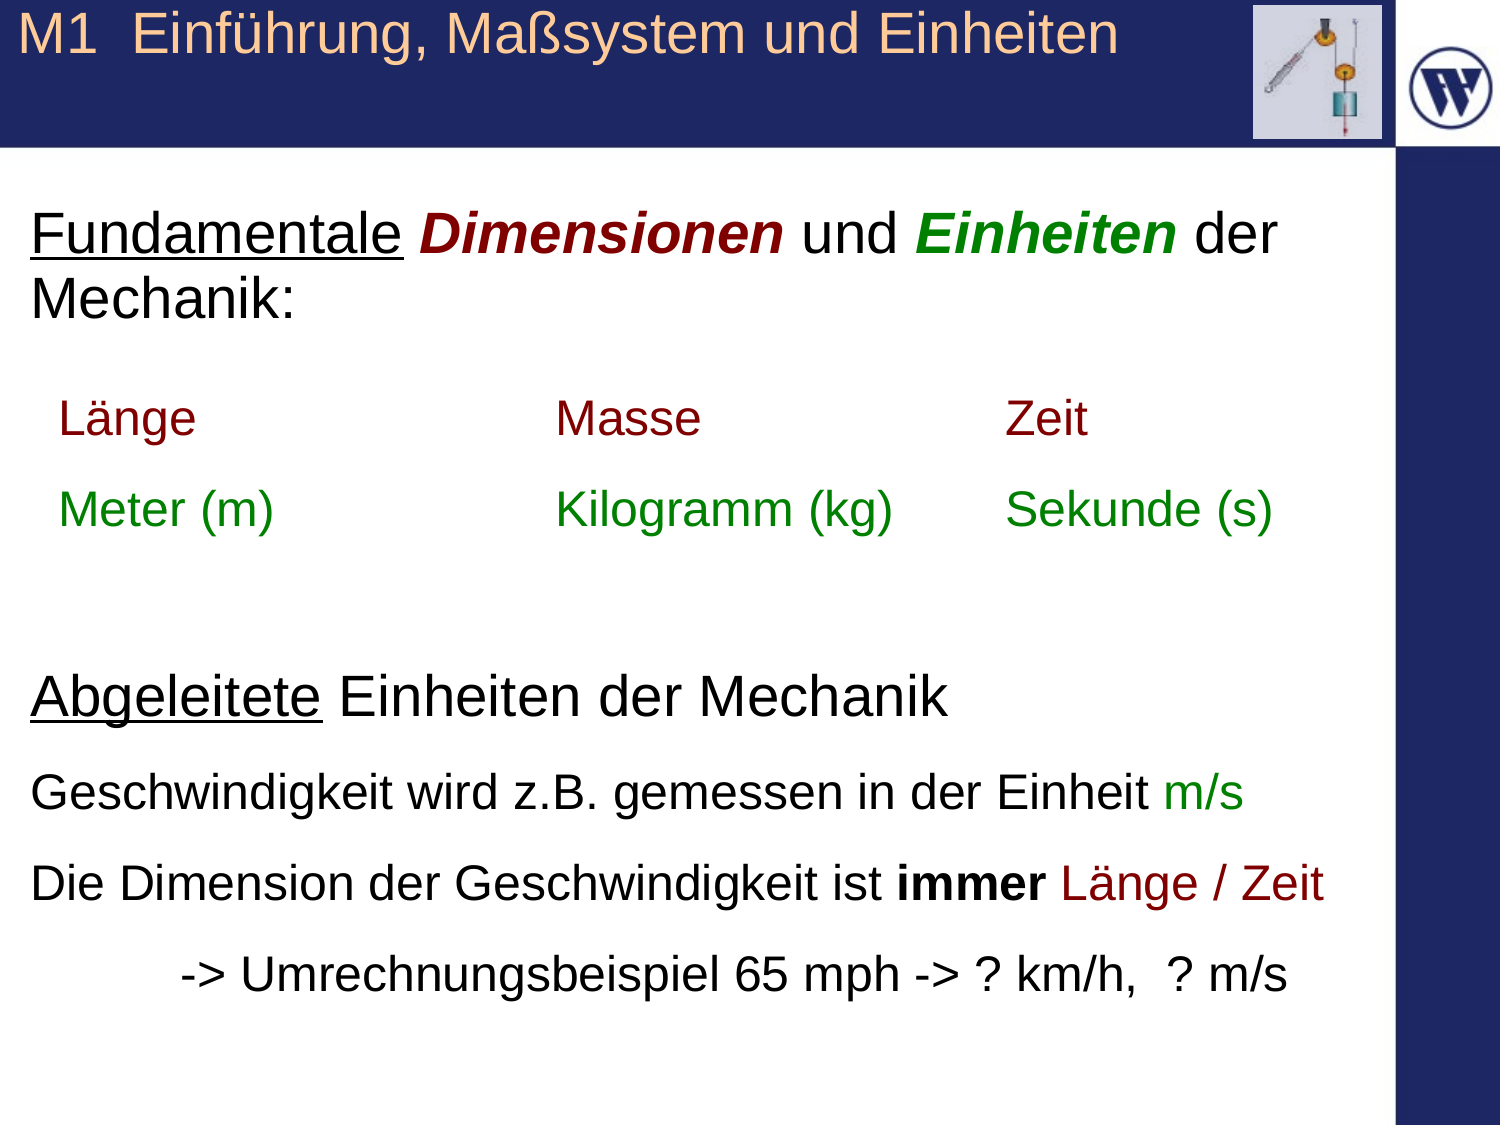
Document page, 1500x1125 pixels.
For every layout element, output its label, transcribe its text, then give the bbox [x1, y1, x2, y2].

picture [0, 0, 1500, 1125]
text_box Fundamentale Dimensionen und Einheiten der Mechanik: Länge Masse Zeit Meter (m) Kilogramm (kg) Sekunde (s) Abgeleitete Einheiten der Mechanik Geschwindigkeit wird z.B. gemessen in der Einheit m/s Die Dimension der Geschwindigkeit ist immer Länge / Zeit -> Umrechnungsbeispiel 65 mph -> ? km/h, ? m/s [15, 193, 1382, 1010]
